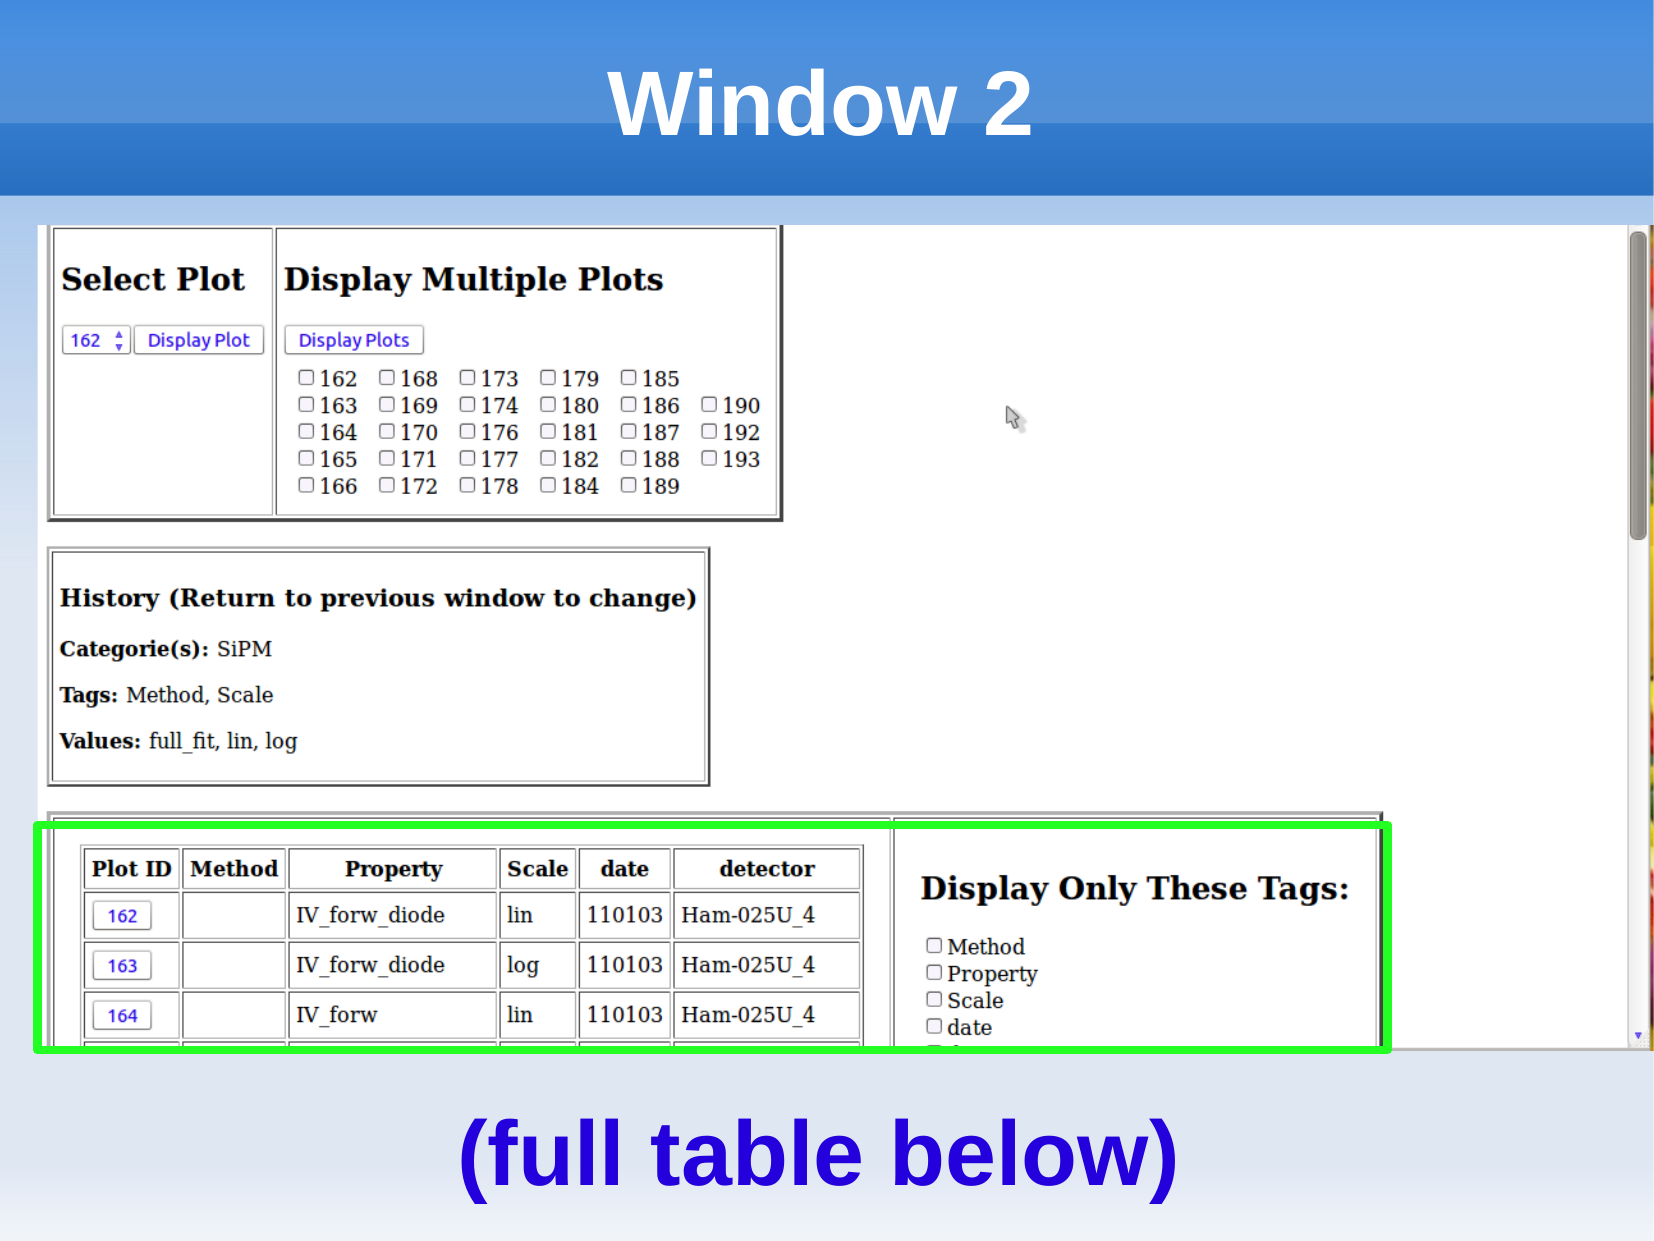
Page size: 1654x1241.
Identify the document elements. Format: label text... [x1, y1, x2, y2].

picture [42, 829, 1383, 1046]
picture [0, 0, 1654, 1241]
title Window 2 [76, 0, 1566, 208]
title (full table below) [75, 1051, 1564, 1241]
